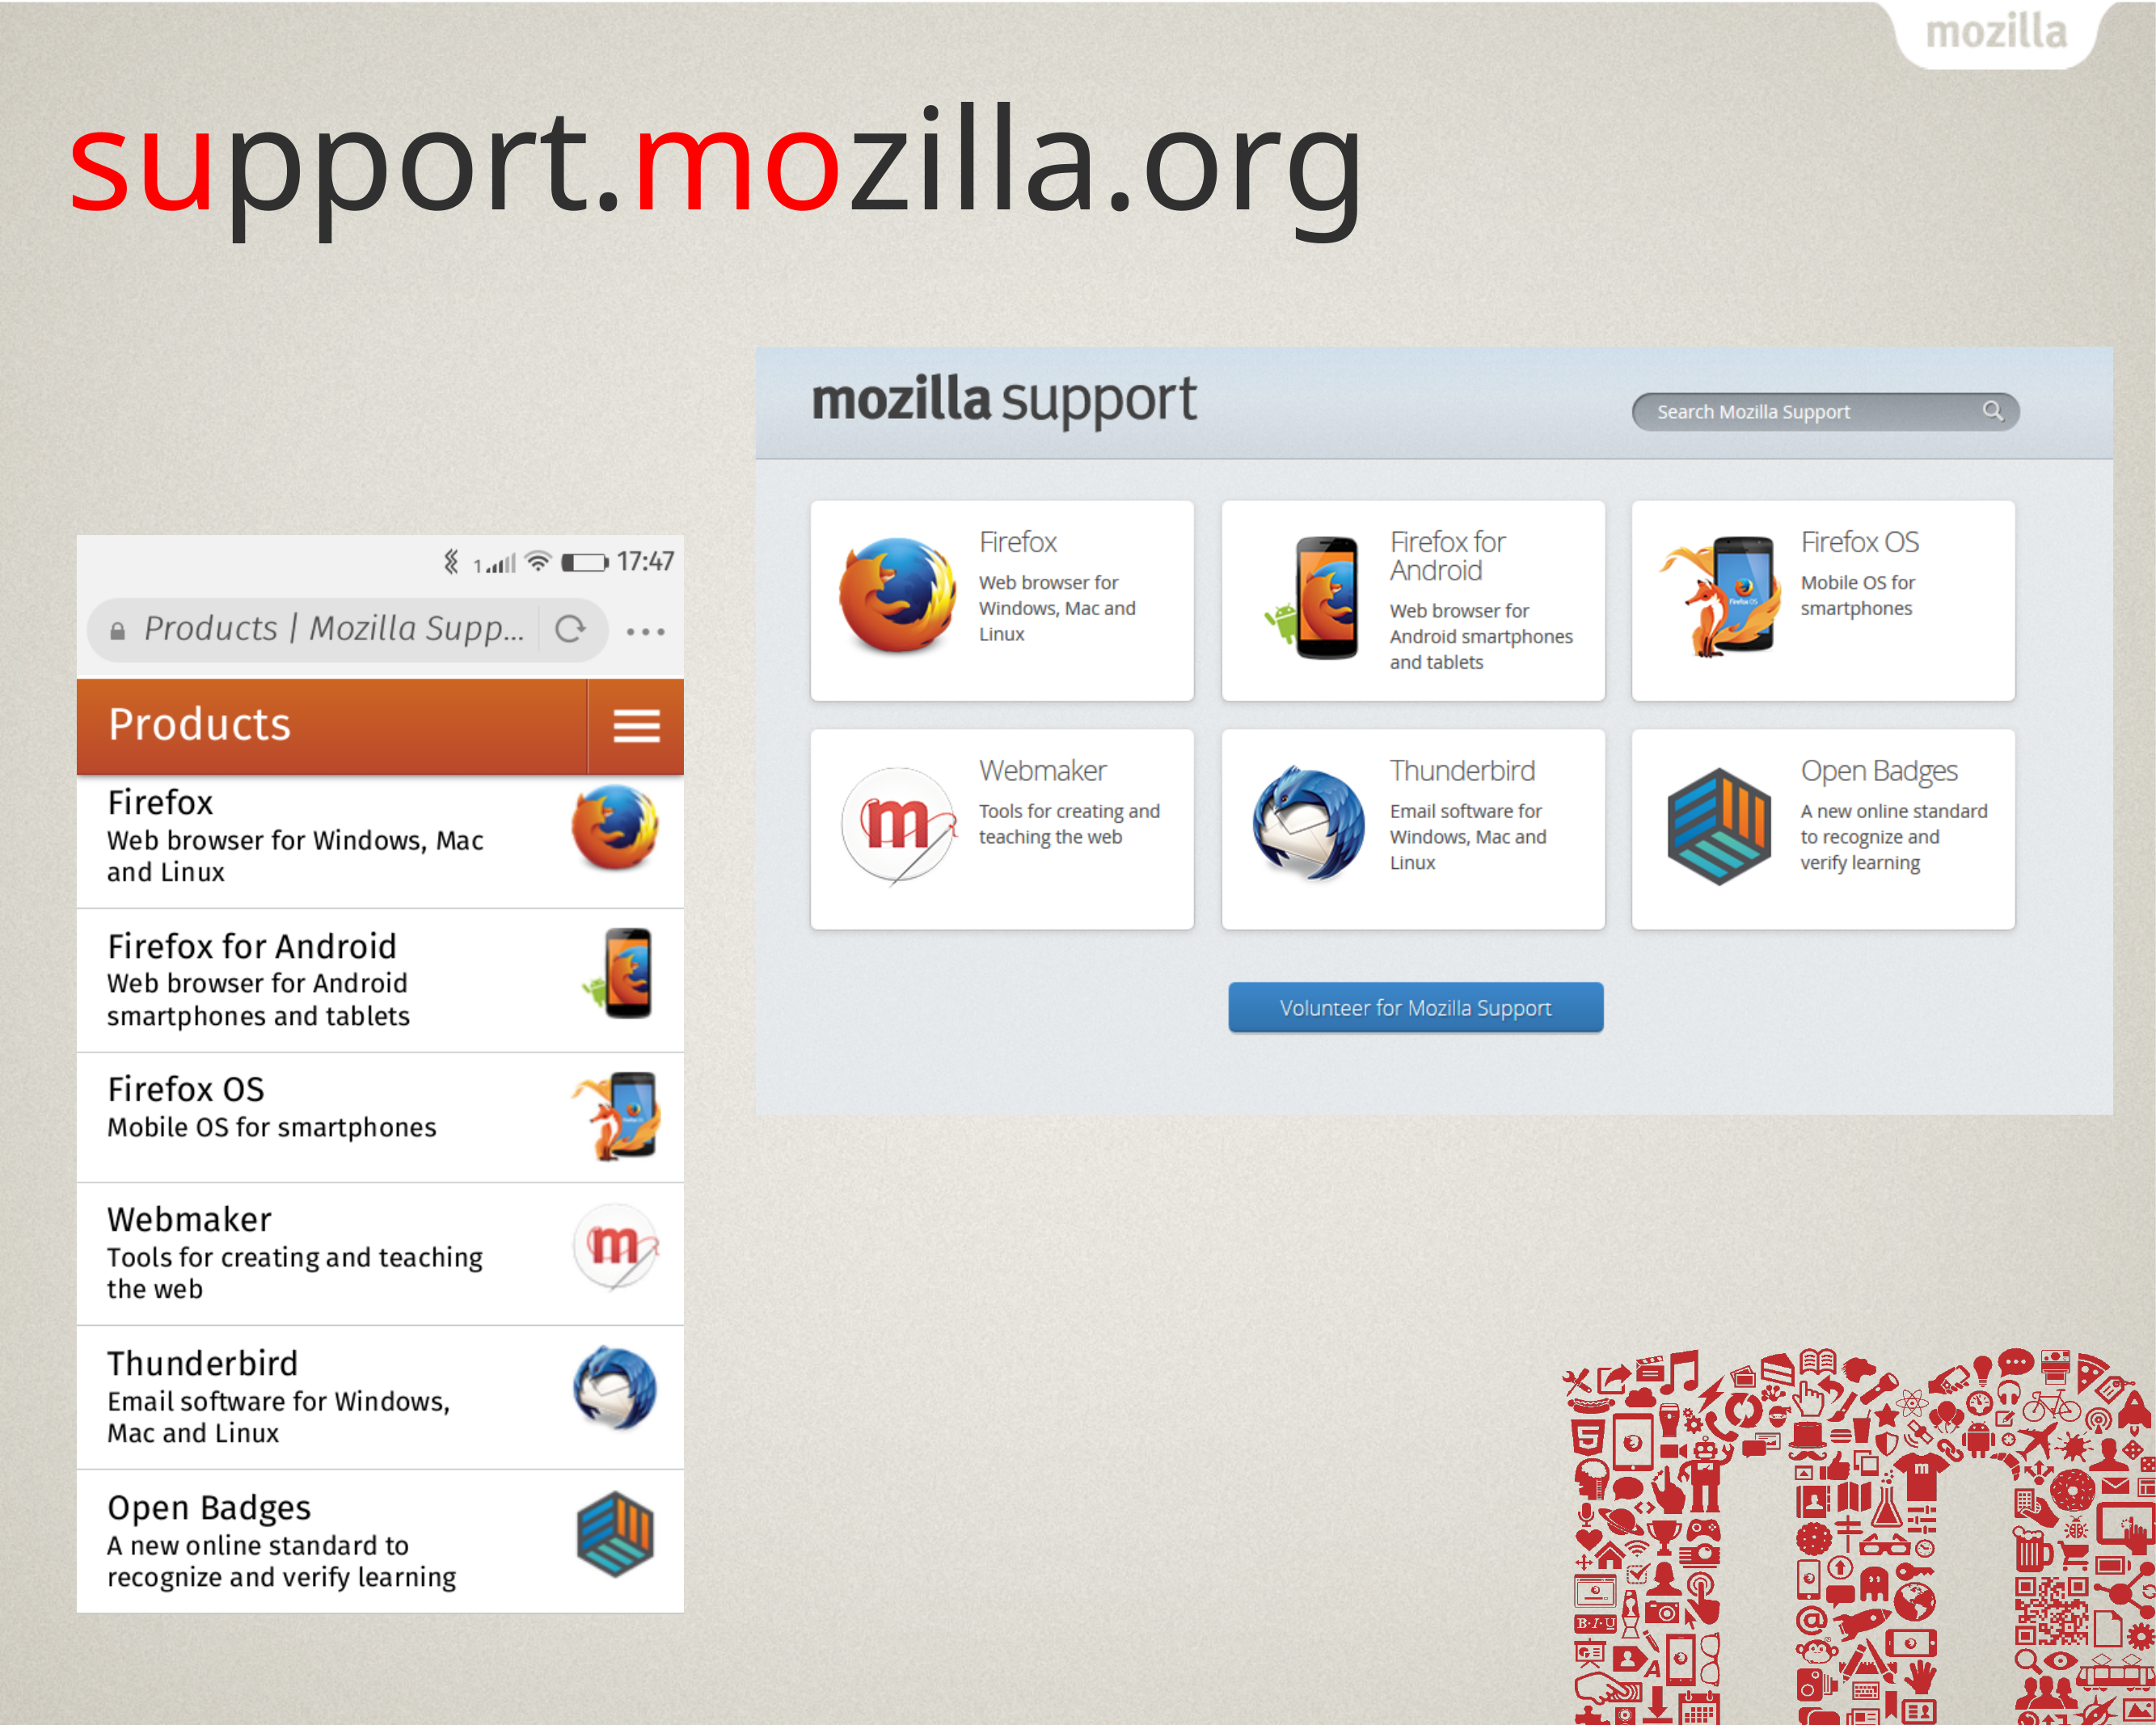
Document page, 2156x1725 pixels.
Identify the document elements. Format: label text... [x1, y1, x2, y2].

picture [0, 0, 2156, 1725]
title support.mozilla.org [58, 45, 2097, 261]
